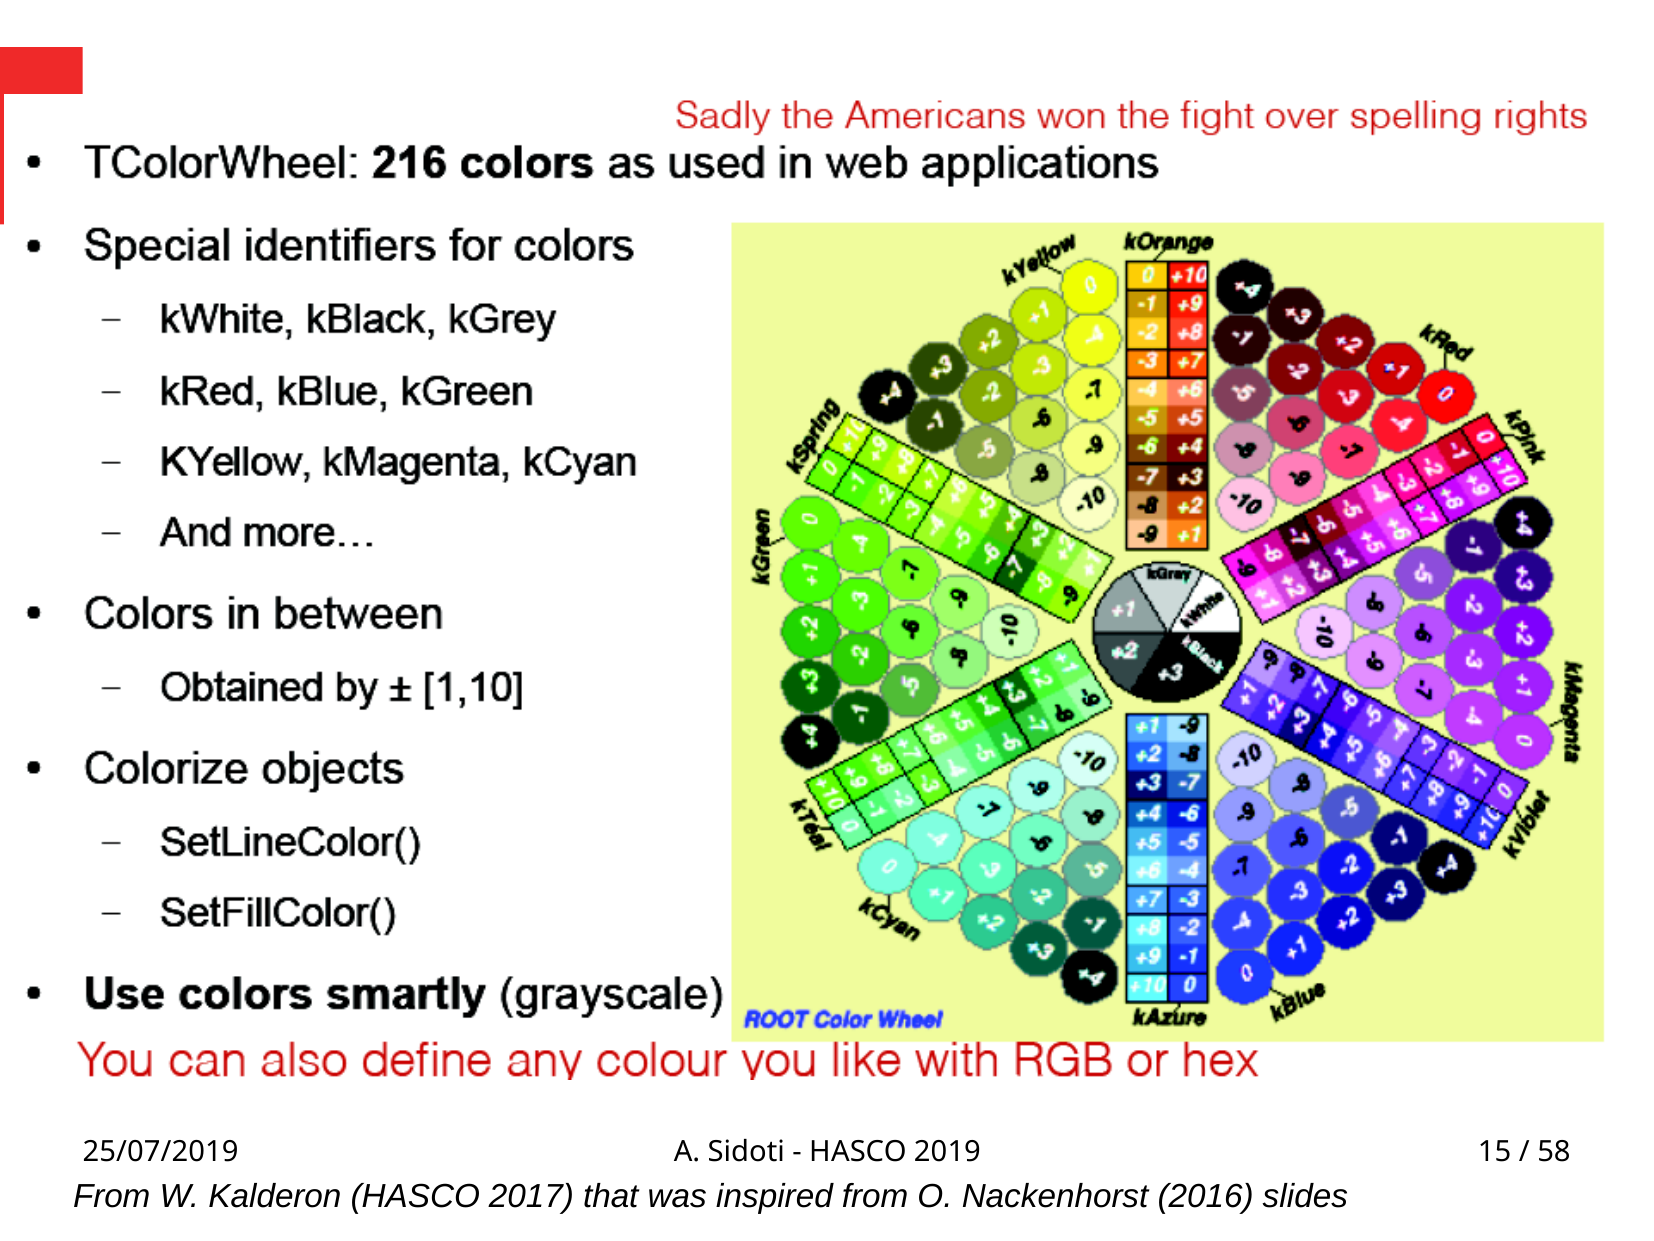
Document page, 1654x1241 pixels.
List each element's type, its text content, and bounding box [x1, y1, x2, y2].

picture [4, 94, 1606, 1081]
text_box From W. Kalderon (HASCO 2017) that was inspired from O. Nackenhorst (2016) slides [58, 1170, 1366, 1222]
